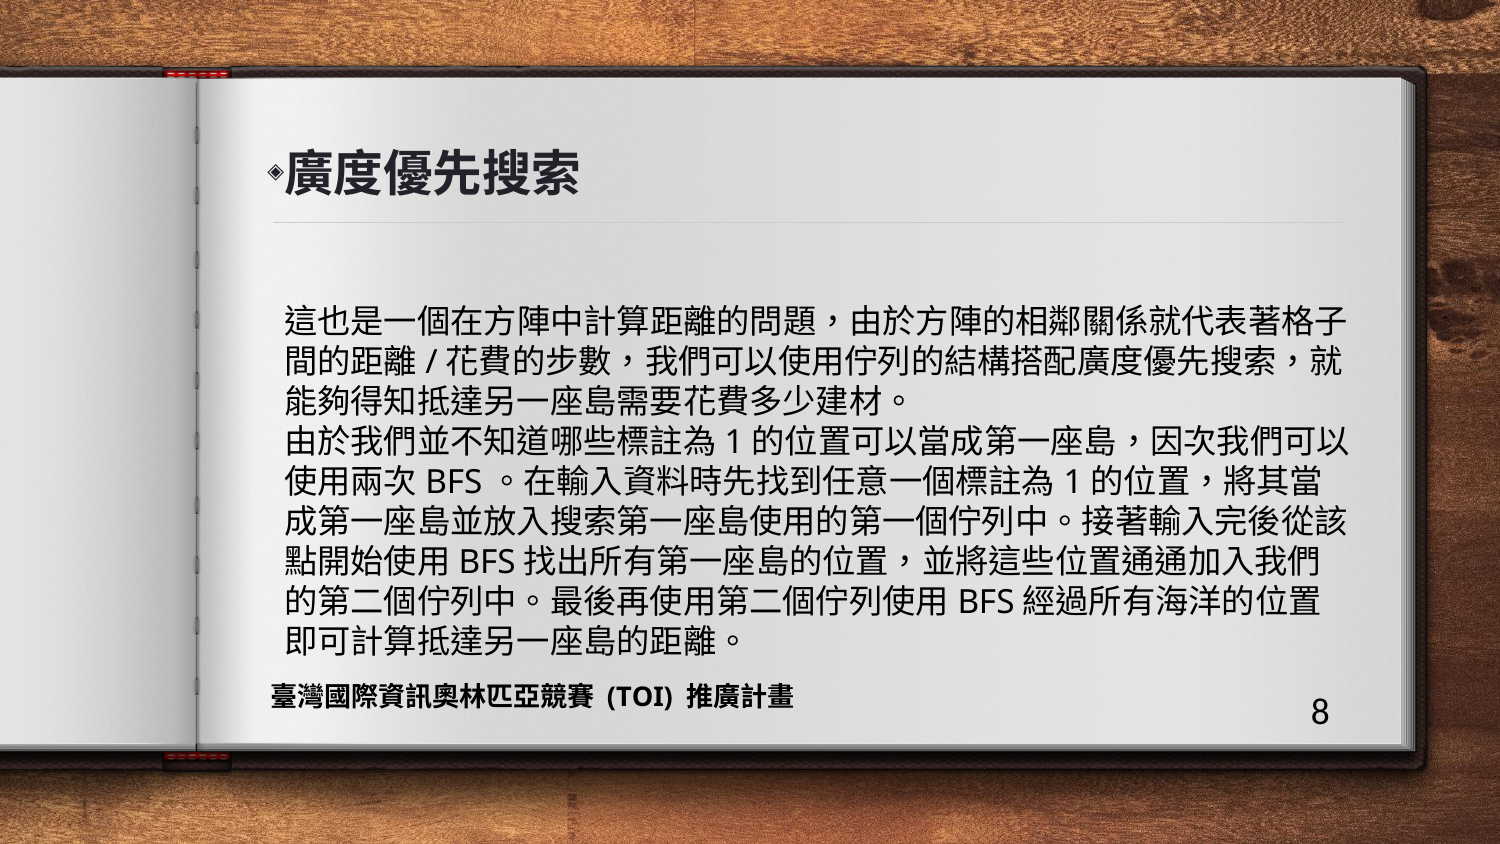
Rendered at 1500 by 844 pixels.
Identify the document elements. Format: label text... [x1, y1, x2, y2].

text_box 這也是一個在方陣中計算距離的問題，由於方陣的相鄰關係就代表著格子間的距離/花費的步數，我們可以使用佇列的結構搭配廣度優先搜索，就能夠得知抵達另一座島需要花費多少建材。 由於我們並不知道哪些標註為1的位置可以當成第一座島，因次我們可以使用兩次BFS。在輸入資料時先找到任意一個標註為1的位置，將其當成第一座島並放入搜索第一座島使用的第一個佇列中。接著輸入完後從該點開始使用BFS找出所有第一座島的位置，並將這些位置通通加入我們的第二個佇列中。最後再使用第二個佇列使用BFS經過所有海洋的位置即可計算抵達另一座島的距離。 [269, 293, 1367, 672]
list 廣度優先搜索 [252, 126, 1194, 216]
text_box [1295, 672, 1386, 737]
